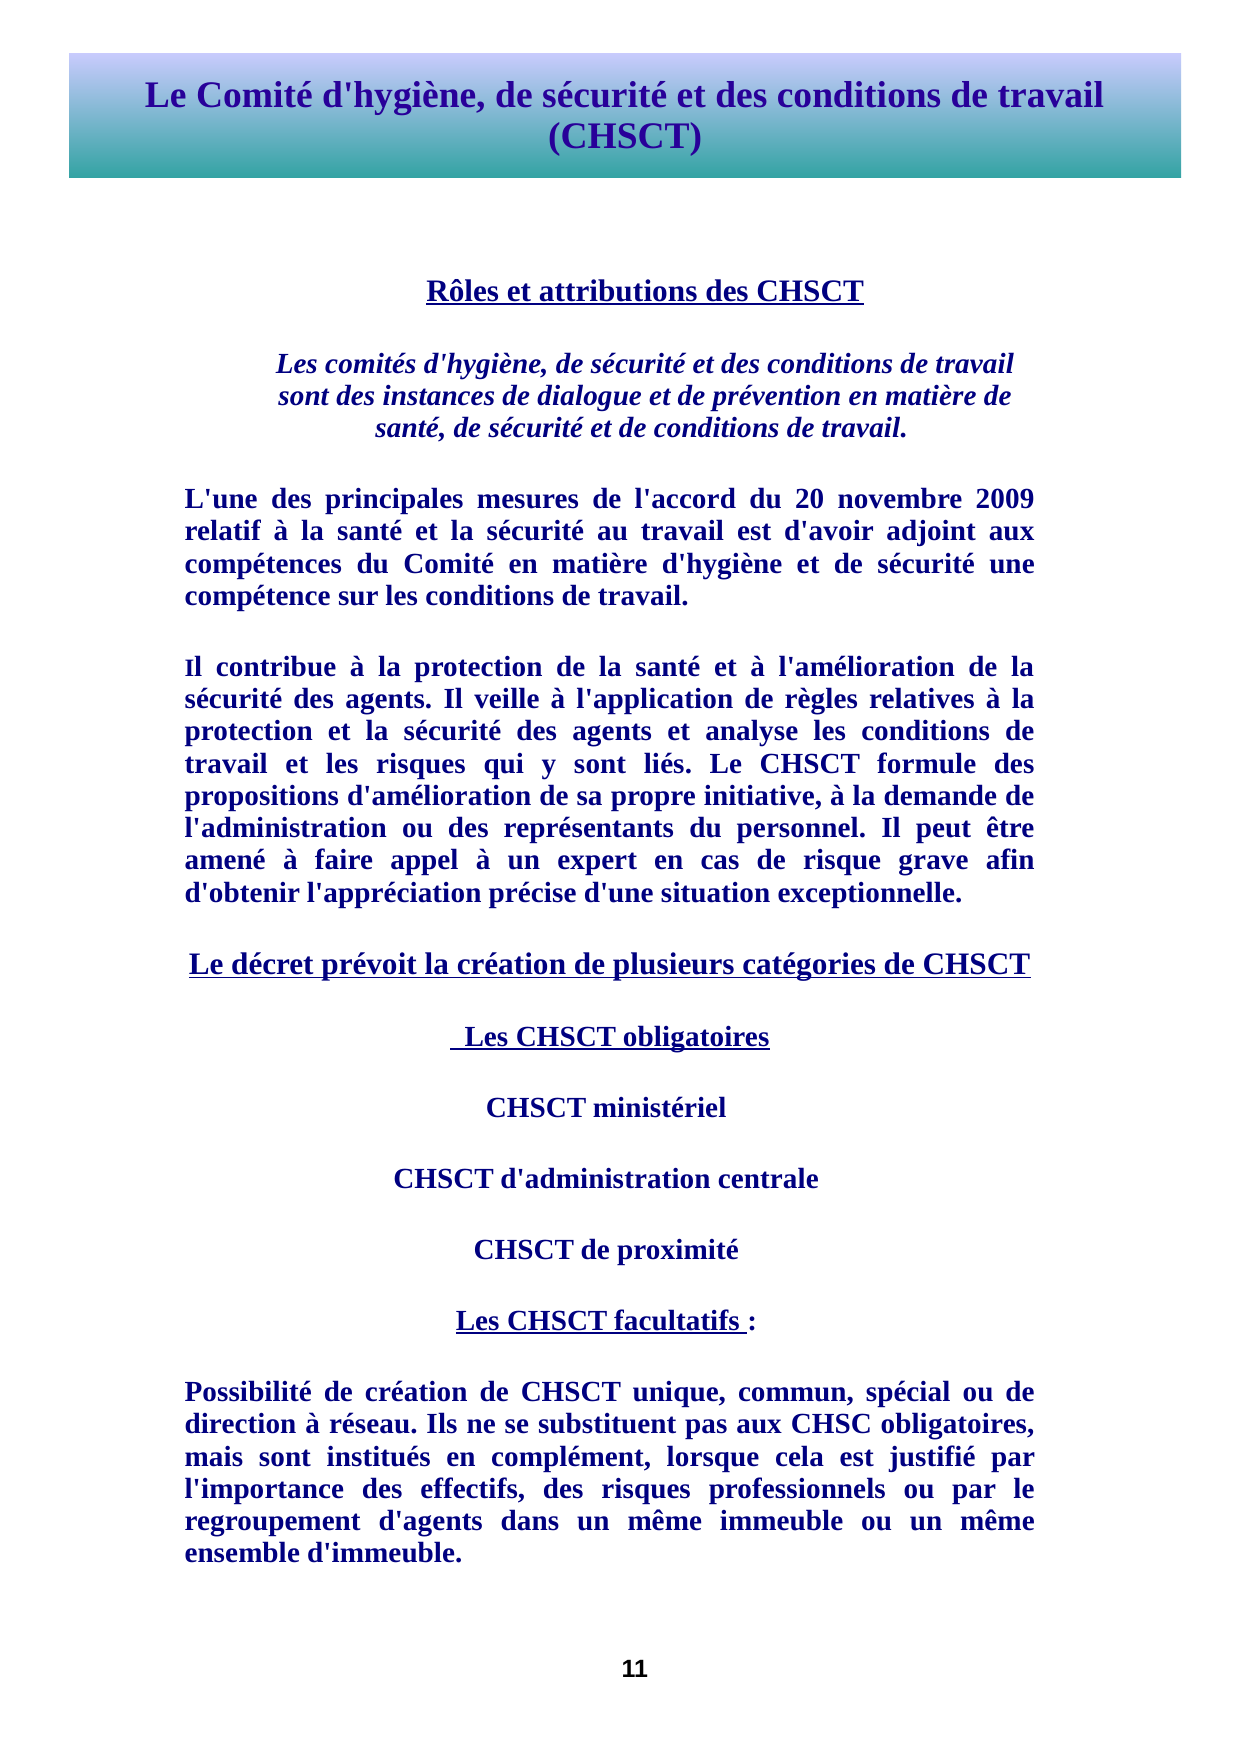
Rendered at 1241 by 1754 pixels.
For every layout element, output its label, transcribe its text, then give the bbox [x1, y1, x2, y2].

picture [59, 59, 1182, 1695]
list Rôles et attributions des CHSCT Les comités d'hygiène, de sécurité et des conditions de travail sont des instances de dialogue et de prévention en matière de santé, de sécurité et de conditions de travail. L'une des principales mesures de l'accord du 20 novembre 2009 relatif à la santé et la sécurité au travail est d'avoir adjoint aux compétences du Comité en matière d'hygiène et de sécurité une compétence sur les conditions de travail. Il contribue à la protection de la santé et à l'amélioration de la sécurité des agents. Il veille à l'application de règles relatives à la protection et la sécurité des agents et analyse les conditions de travail et les risques qui y sont liés. Le CHSCT formule des propositions d'amélioration de sa propre initiative, à la demande de l'administration ou des représentants du personnel. Il peut être amené à faire appel à un expert en cas de risque grave afin d'obtenir l'appréciation précise d'une situation exceptionnelle. Le décret prévoit la création de plusieurs catégories de CHSCT Les CHSCT obligatoires CHSCT ministériel CHSCT d'administration centrale CHSCT de proximité Les CHSCT facultatifs : Possibilité de création de CHSCT unique, commun, spécial ou de direction à réseau. Ils ne se substituent pas aux CHSC obligatoires, mais sont institués en complément, lorsque cela est justifié par l'importance des effectifs, des risques professionnels ou par le regroupement d'agents dans un même immeuble ou un même ensemble d'immeuble. [184, 206, 1036, 1691]
title Le Comité d'hygiène, de sécurité et des conditions de travail (CHSCT) [69, 53, 1182, 178]
text_box 11 [606, 1646, 670, 1691]
